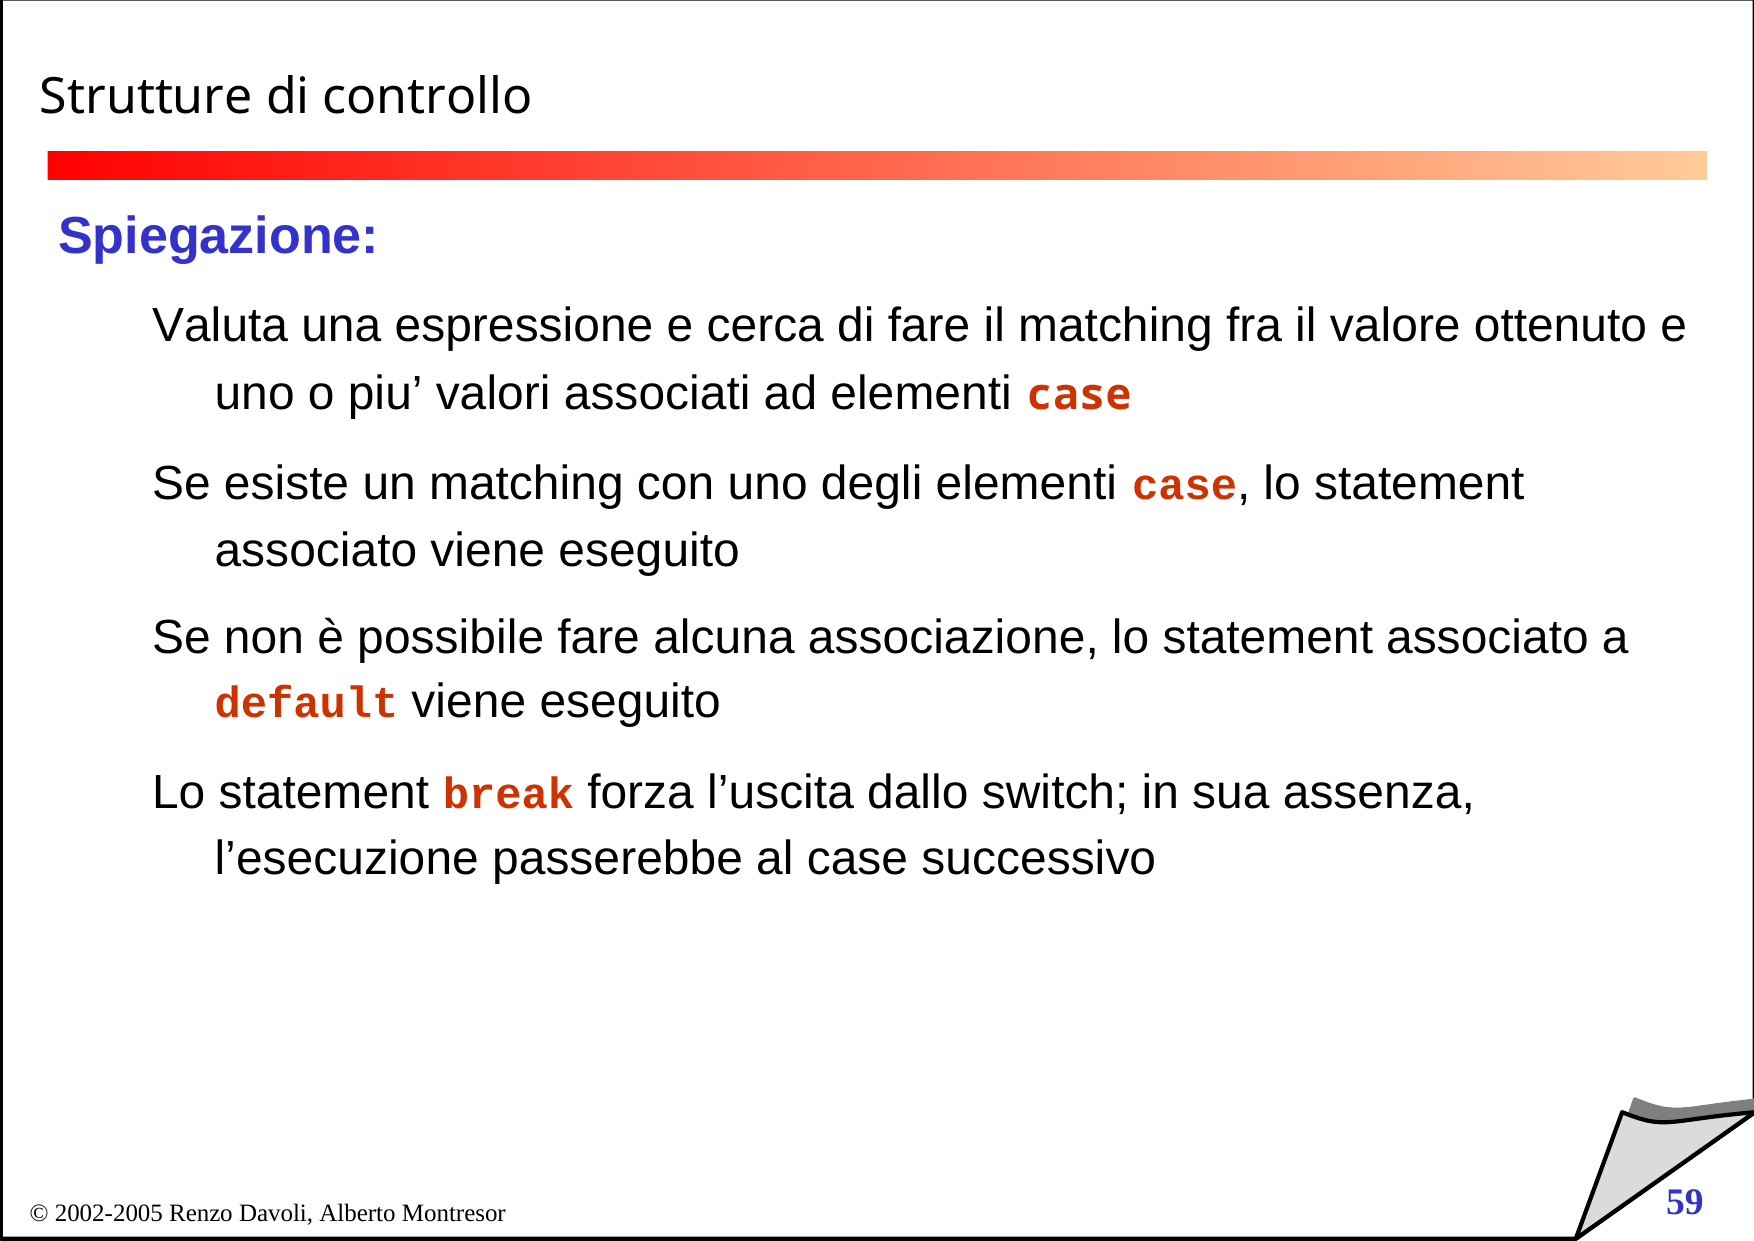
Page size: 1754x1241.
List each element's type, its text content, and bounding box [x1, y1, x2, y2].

text_box main [750, 151, 754, 179]
list Spiegazione: Valuta una espressione e cerca di fare il matching fra il valore ottenuto e uno o piu’ valori associati ad elementi case Se esiste un matching con uno degli elementi case, lo statement associato viene eseguito Se non è possibile fare alcuna associazione, lo statement associato a default viene eseguito Lo statement break forza l’uscita dallo switch; in sua assenza, l’esecuzione passerebbe al case successivo [58, 206, 1696, 947]
title Strutture di controllo [40, 49, 1714, 144]
